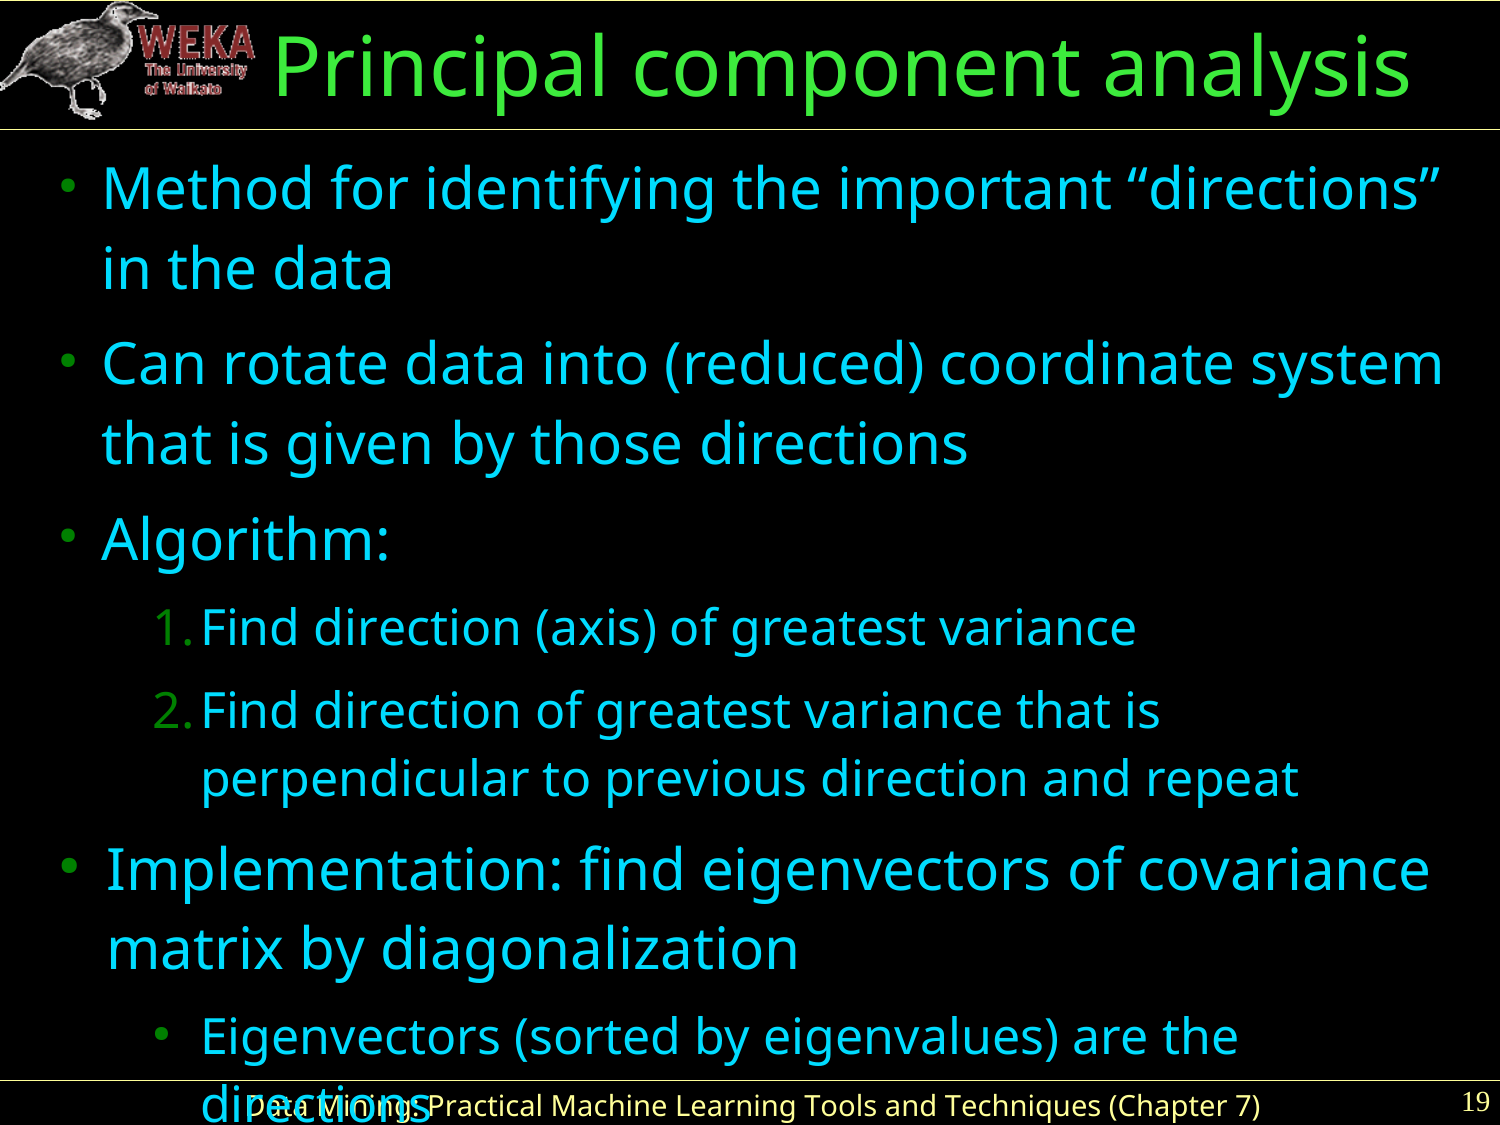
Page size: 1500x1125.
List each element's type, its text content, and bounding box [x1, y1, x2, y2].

title Principal component analysis [263, 0, 1500, 159]
list Method for identifying the important “directions” in the data Can rotate data into (reduced) coordinate system that is given by those directions Algorithm: Find direction (axis) of greatest variance Find direction of greatest variance that is perpendicular to previous direction and repeat Implementation: find eigenvectors of covariance matrix by diagonalization Eigenvectors (sorted by eigenvalues) are the directions [59, 147, 1471, 1064]
picture [0, 1, 263, 129]
